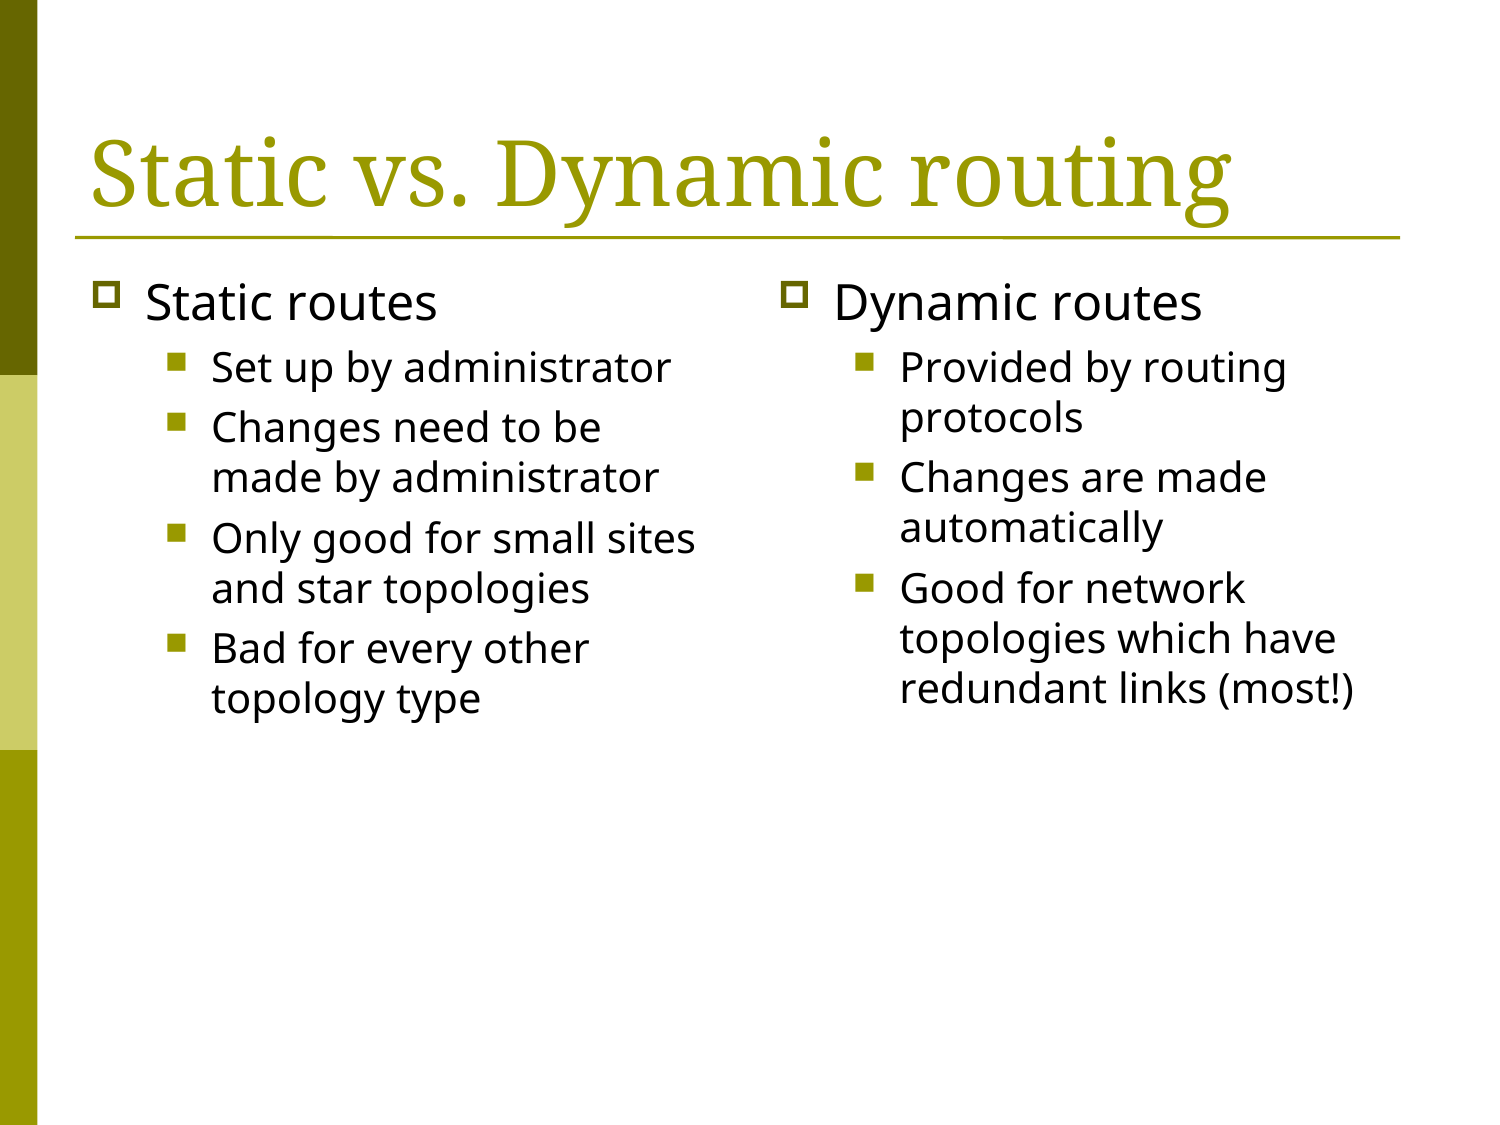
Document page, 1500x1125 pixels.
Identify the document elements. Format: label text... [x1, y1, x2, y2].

title Static vs. Dynamic routing [75, 45, 1426, 233]
list Static routes Set up by administrator Changes need to be made by administrator Only good for small sites and star topologies Bad for every other topology type [74, 262, 737, 1006]
list Dynamic routes Provided by routing protocols Changes are made automatically Good for network topologies which have redundant links (most!) [763, 262, 1425, 1006]
